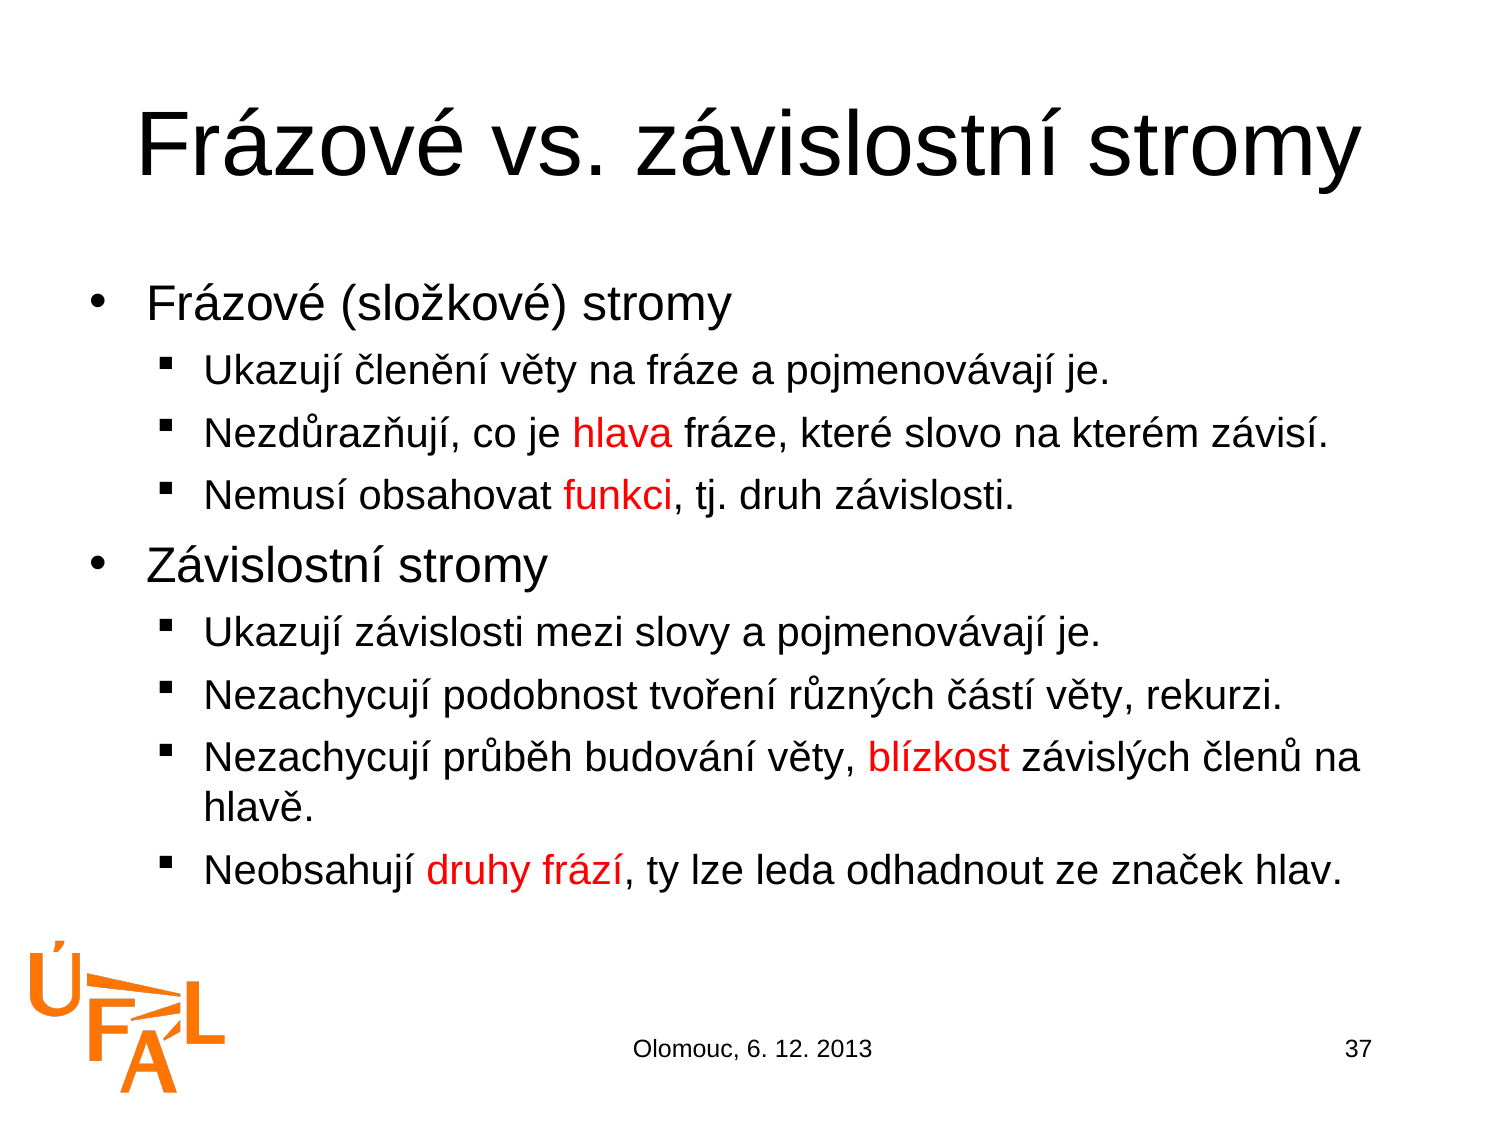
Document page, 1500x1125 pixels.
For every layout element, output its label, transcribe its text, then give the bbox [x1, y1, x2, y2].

picture [29, 940, 225, 1093]
list Frázové (složkové) stromy Ukazují členění věty na fráze a pojmenovávají je. Nezdůrazňují, co je hlava fráze, které slovo na kterém závisí. Nemusí obsahovat funkci, tj. druh závislosti. Závislostní stromy Ukazují závislosti mezi slovy a pojmenovávají je. Nezachycují podobnost tvoření různých částí věty, rekurzi. Nezachycují průběh budování věty, blízkost závislých členů na hlavě. Neobsahují druhy frází, ty lze leda odhadnout ze značek hlav. [75, 262, 1426, 932]
title Frázové vs. závislostní stromy [75, 14, 1426, 262]
